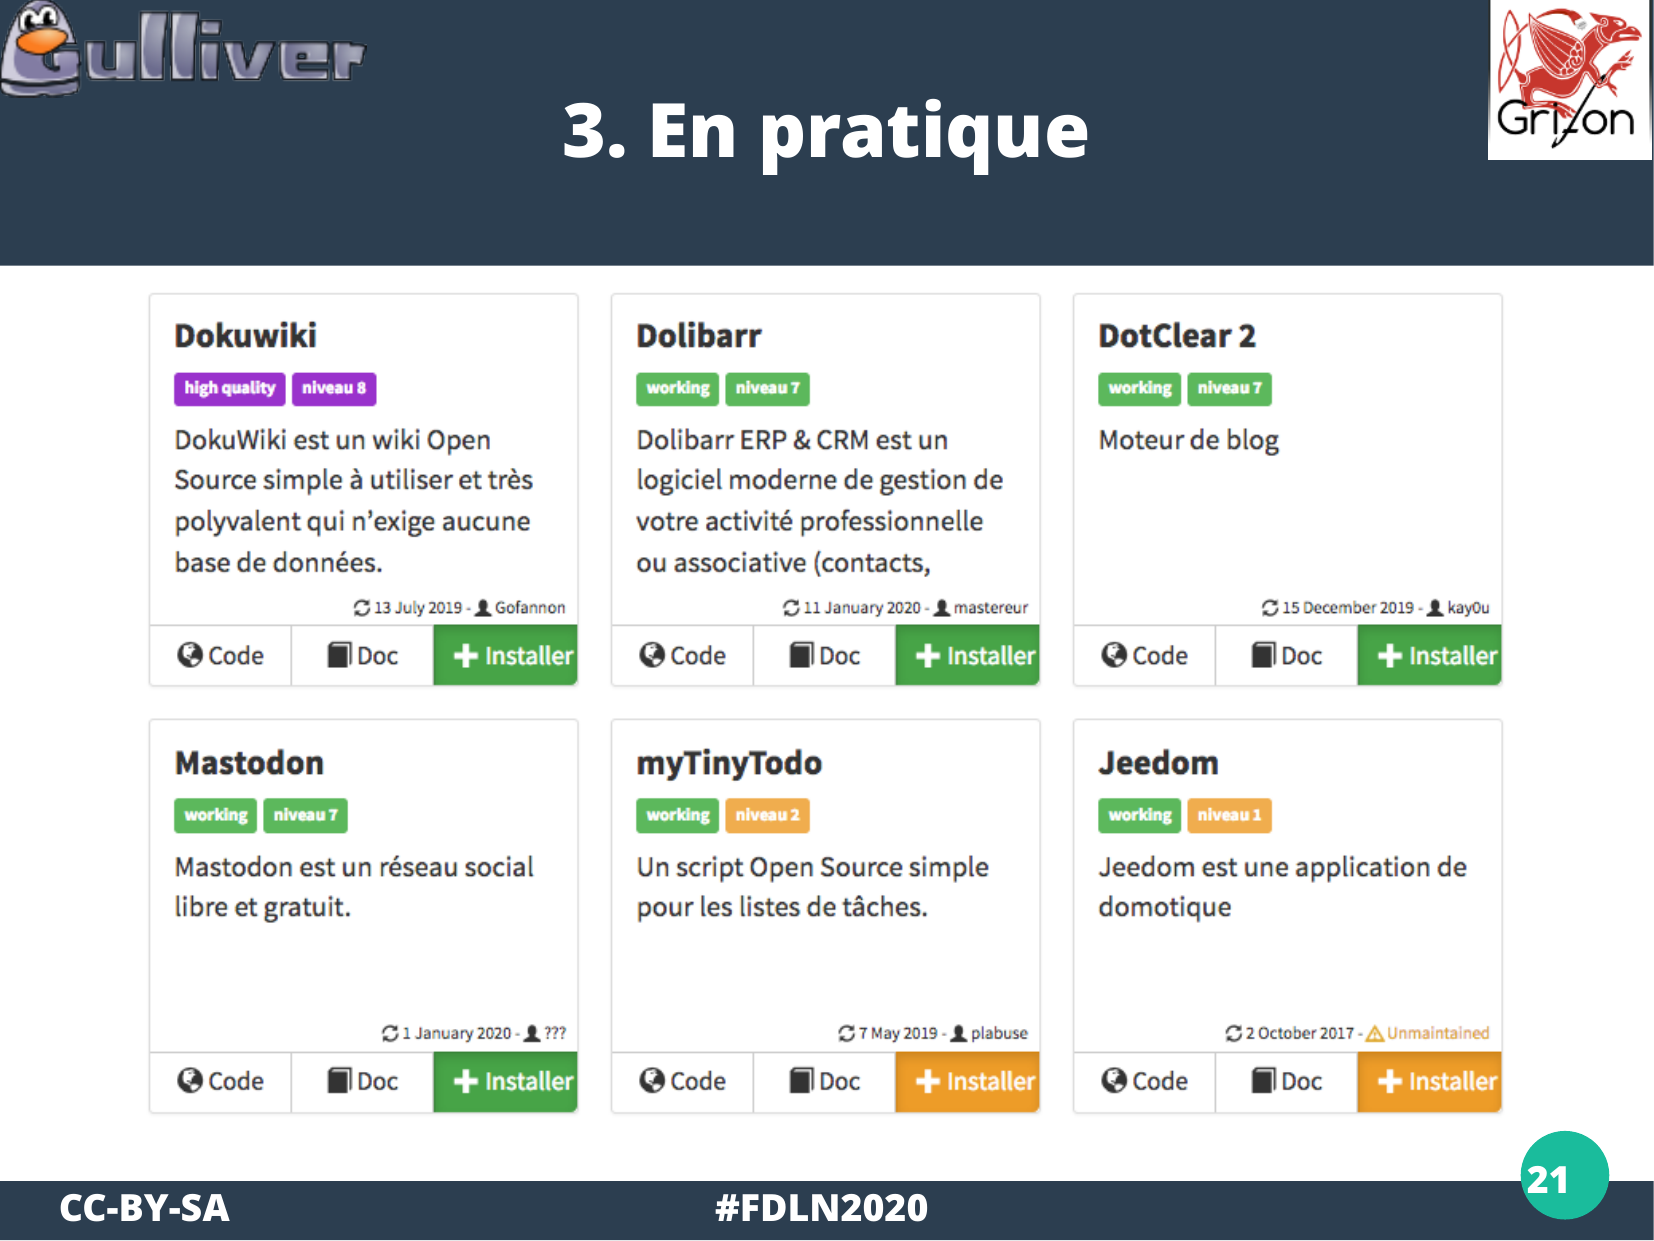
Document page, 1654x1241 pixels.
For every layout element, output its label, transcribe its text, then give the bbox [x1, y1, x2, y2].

picture [133, 271, 1524, 1130]
picture [0, 0, 367, 98]
title 3. En pratique [59, 49, 1595, 207]
picture [1488, 0, 1652, 160]
